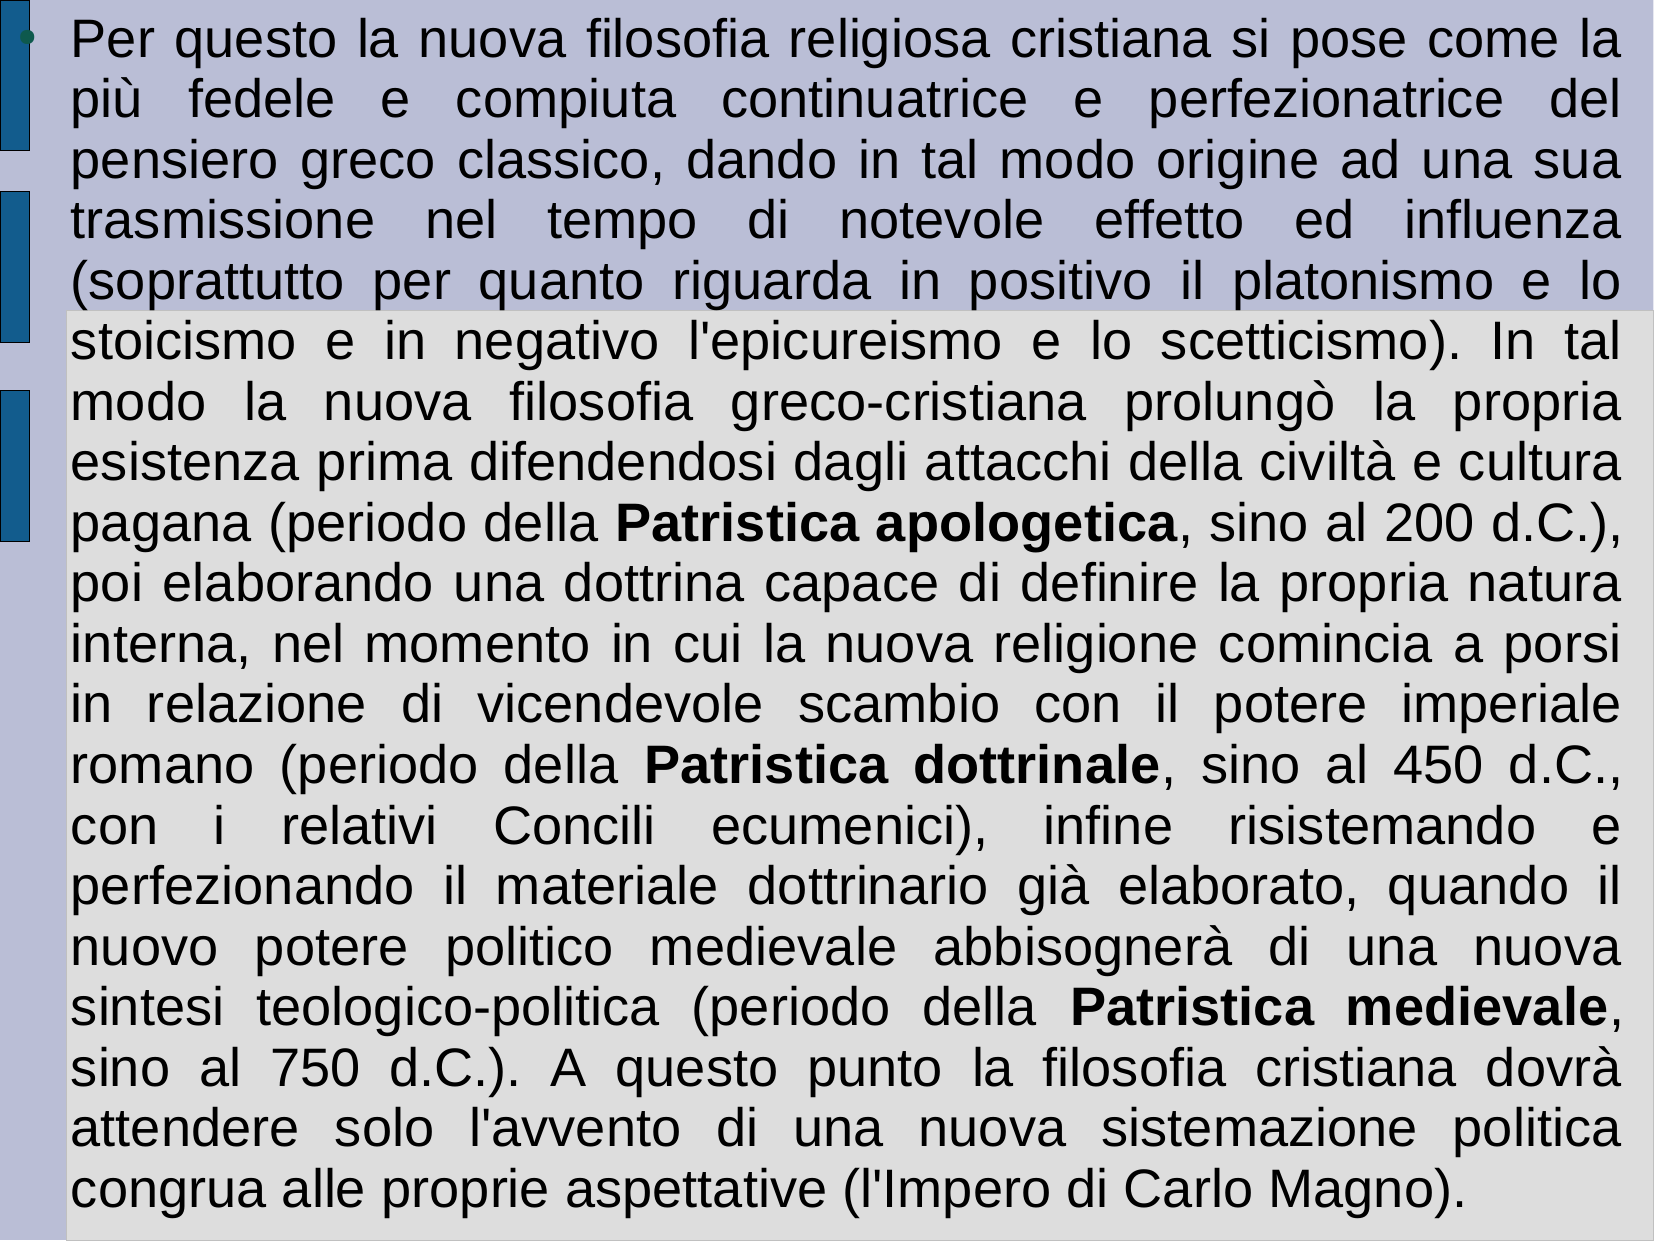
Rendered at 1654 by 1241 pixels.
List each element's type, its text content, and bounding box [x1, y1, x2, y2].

list Per questo la nuova filosofia religiosa cristiana si pose come la più fedele e compiuta continuatrice e perfezionatrice del pensiero greco classico, dando in tal modo origine ad una sua trasmissione nel tempo di notevole effetto ed influenza (soprattutto per quanto riguarda in positivo il platonismo e lo stoicismo e in negativo l'epicureismo e lo scetticismo). In tal modo la nuova filosofia greco-cristiana prolungò la propria esistenza prima difendendosi dagli attacchi della civiltà e cultura pagana (periodo della Patristica apologetica, sino al 200 d.C.), poi elaborando una dottrina capace di definire la propria natura interna, nel momento in cui la nuova religione comincia a porsi in relazione di vicendevole scambio con il potere imperiale romano (periodo della Patristica dottrinale, sino al 450 d.C., con i relativi Concili ecumenici), infine risistemando e perfezionando il materiale dottrinario già elaborato, quando il nuovo potere politico medievale abbisognerà di una nuova sintesi teologico-politica (periodo della Patristica medievale, sino al 750 d.C.). A questo punto la filosofia cristiana dovrà attendere solo l'avvento di una nuova sistemazione politica congrua alle proprie aspettative (l'Impero di Carlo Magno). [0, 8, 1625, 1224]
